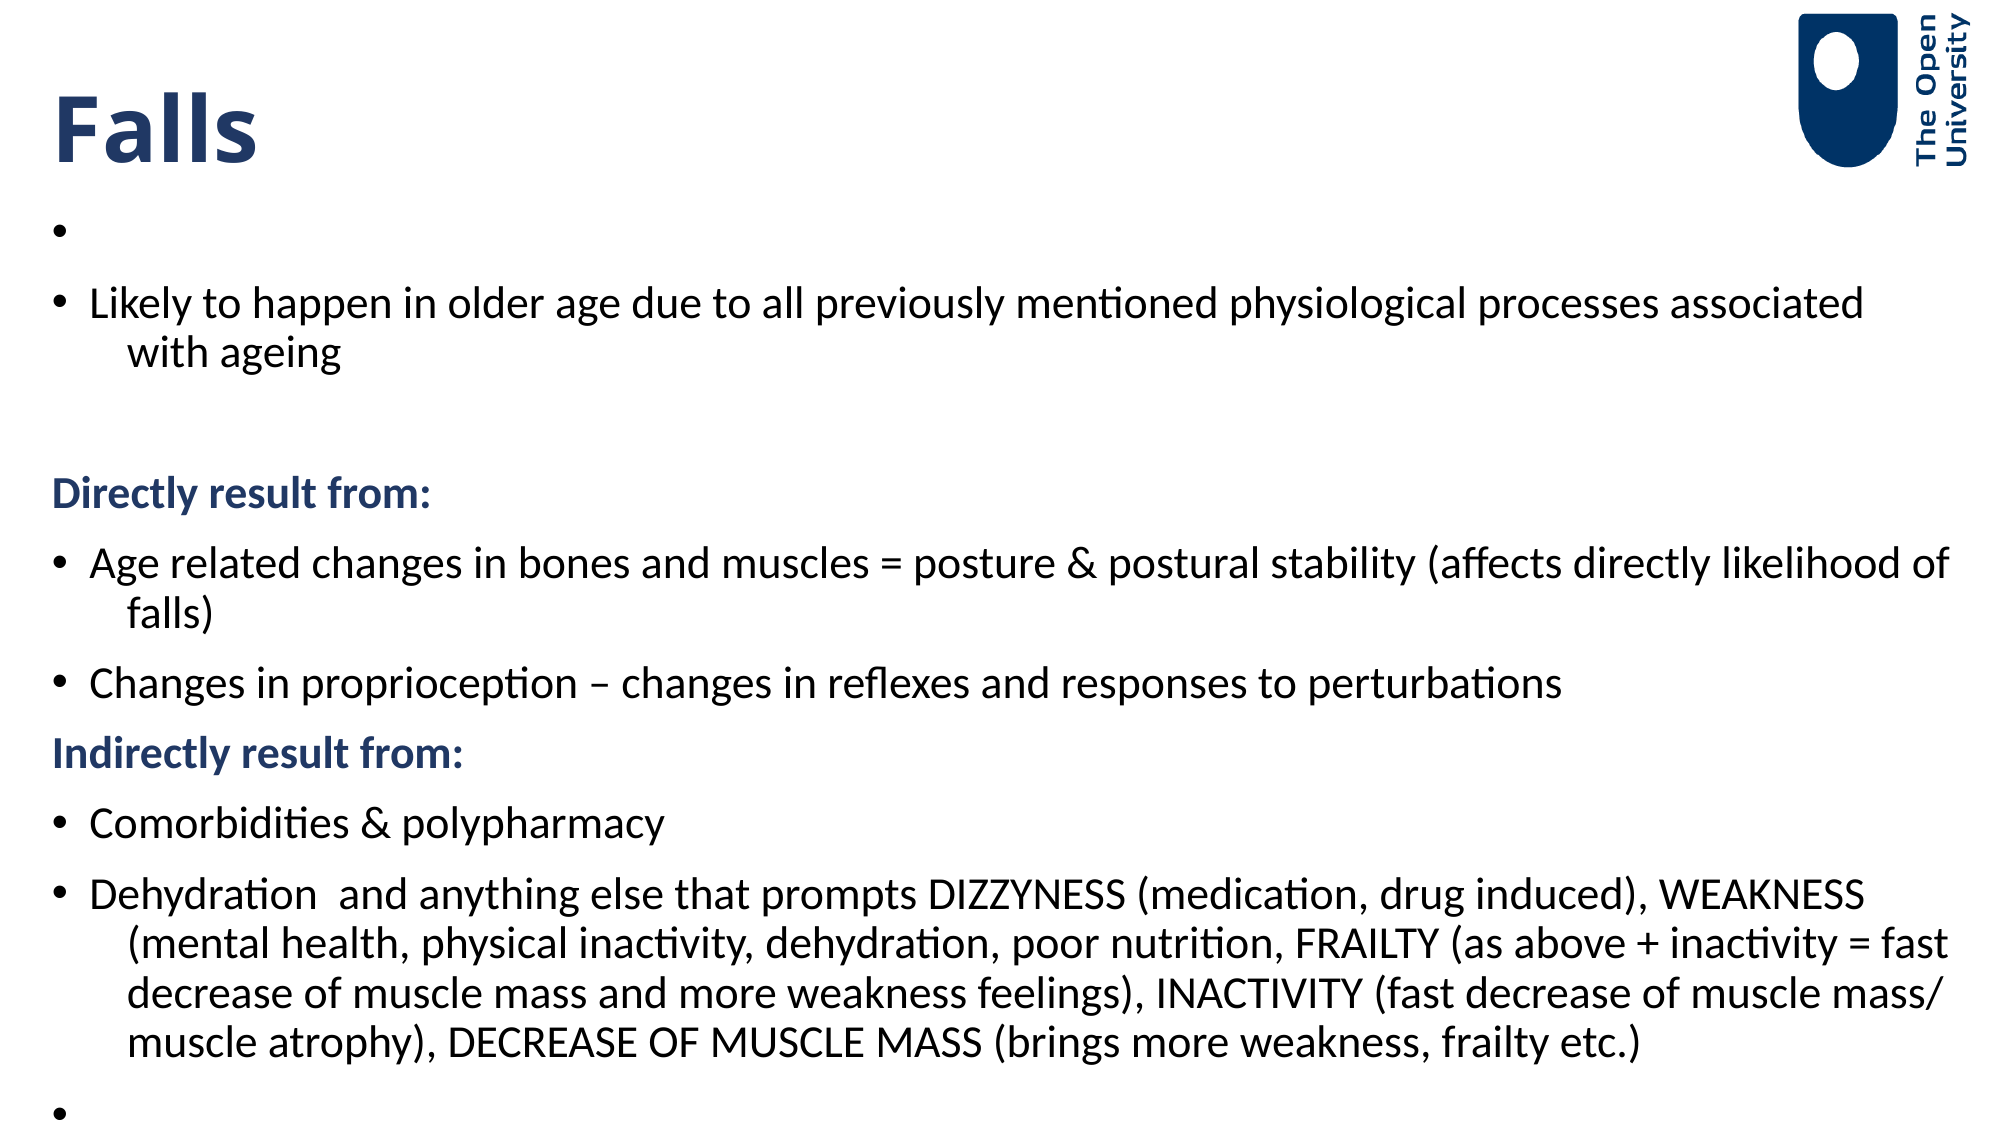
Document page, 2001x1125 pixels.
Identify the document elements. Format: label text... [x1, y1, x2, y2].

title Falls [36, 23, 1762, 195]
picture [1797, 10, 1971, 170]
list Likely to happen in older age due to all previously mentioned physiological processes associated with ageing Directly result from: Age related changes in bones and muscles = posture & postural stability (affects directly likelihood of falls) Changes in proprioception – changes in reflexes and responses to perturbations Indirectly result from: Comorbidities & polypharmacy Dehydration and anything else that prompts DIZZYNESS (medication, drug induced), WEAKNESS (mental health, physical inactivity, dehydration, poor nutrition, FRAILTY (as above + inactivity = fast decrease of muscle mass and more weakness feelings), INACTIVITY (fast decrease of muscle mass/ muscle atrophy), DECREASE OF MUSCLE MASS (brings more weakness, frailty etc.) [36, 195, 1971, 1115]
